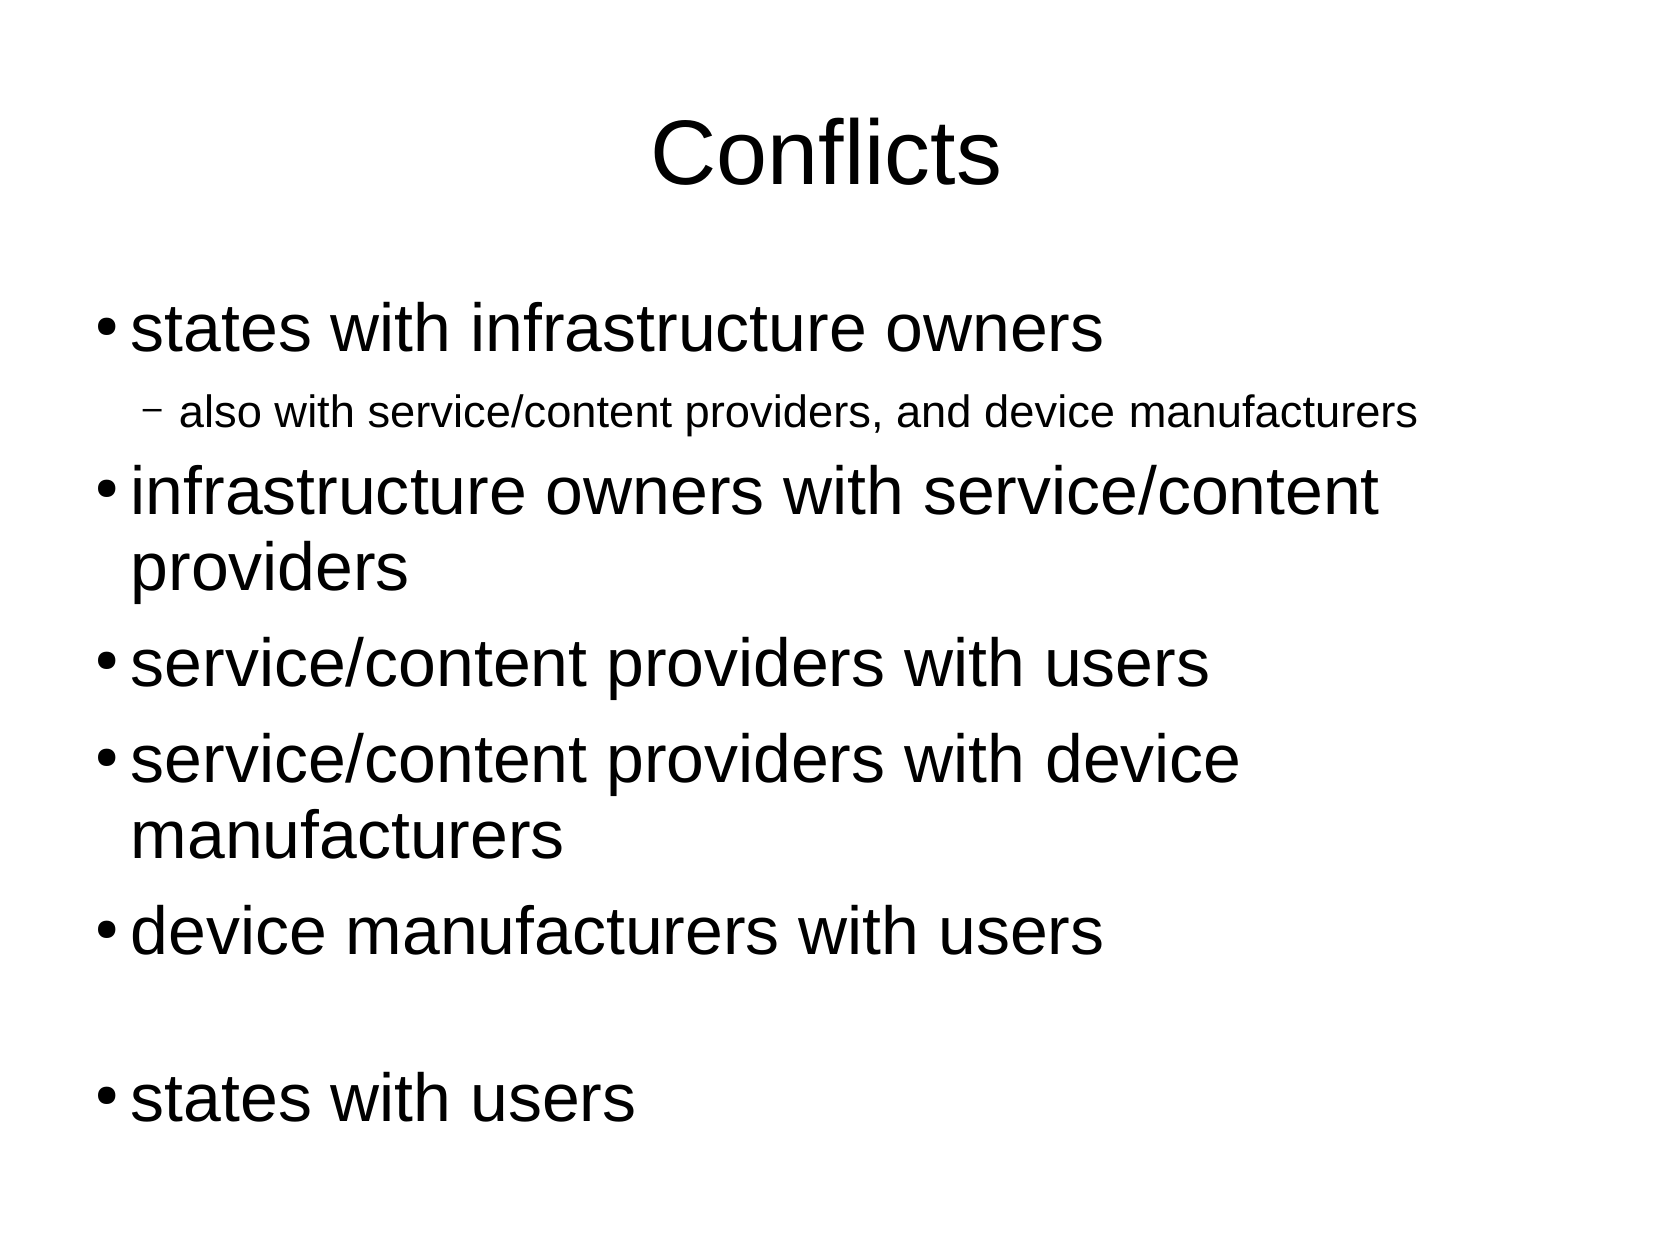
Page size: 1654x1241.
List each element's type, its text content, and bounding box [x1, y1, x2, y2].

title Conflicts [82, 49, 1571, 257]
list states with infrastructure owners also with service/content providers, and device manufacturers infrastructure owners with service/content providers service/content providers with users service/content providers with device manufacturers device manufacturers with users states with users [82, 290, 1560, 1146]
